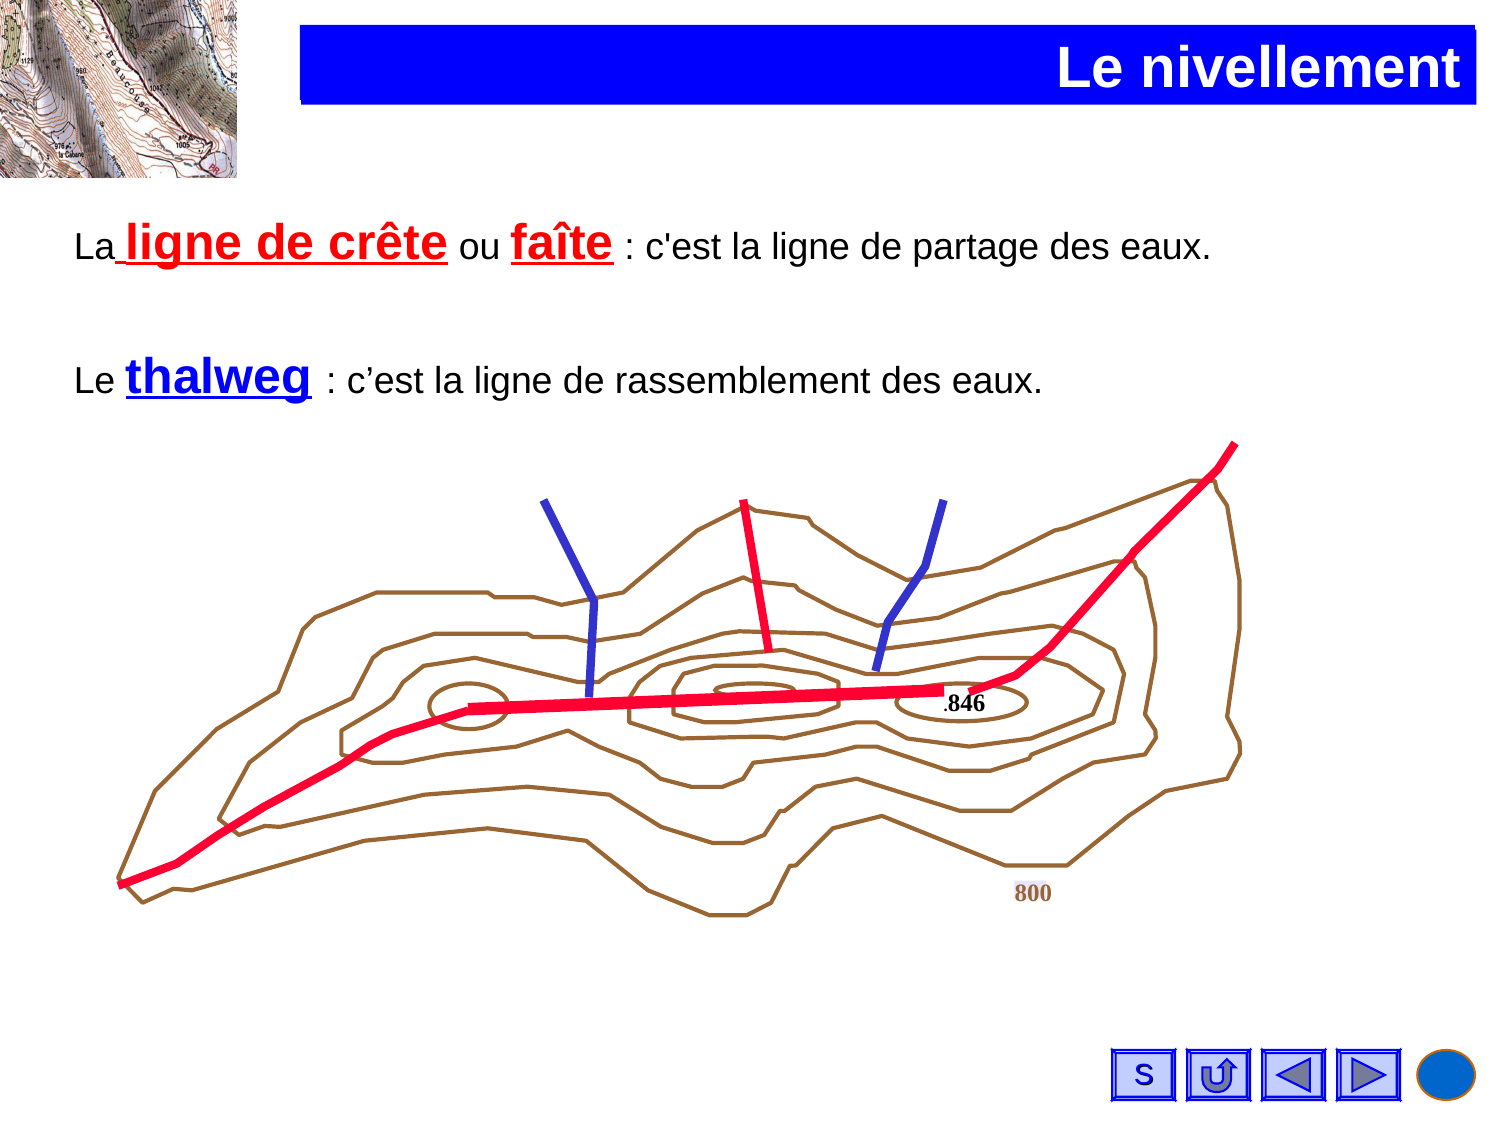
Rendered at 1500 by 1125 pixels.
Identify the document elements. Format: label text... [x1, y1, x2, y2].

text_box La ligne de crête ou faîte : c'est la ligne de partage des eaux. Le thalweg : c’est la ligne de rassemblement des eaux. [59, 206, 1447, 473]
text_box .846 [943, 690, 986, 744]
text_box 800 [1014, 880, 1053, 934]
text_box [1417, 1049, 1476, 1101]
picture [0, 0, 237, 178]
text_box Le nivellement [301, 29, 1477, 105]
